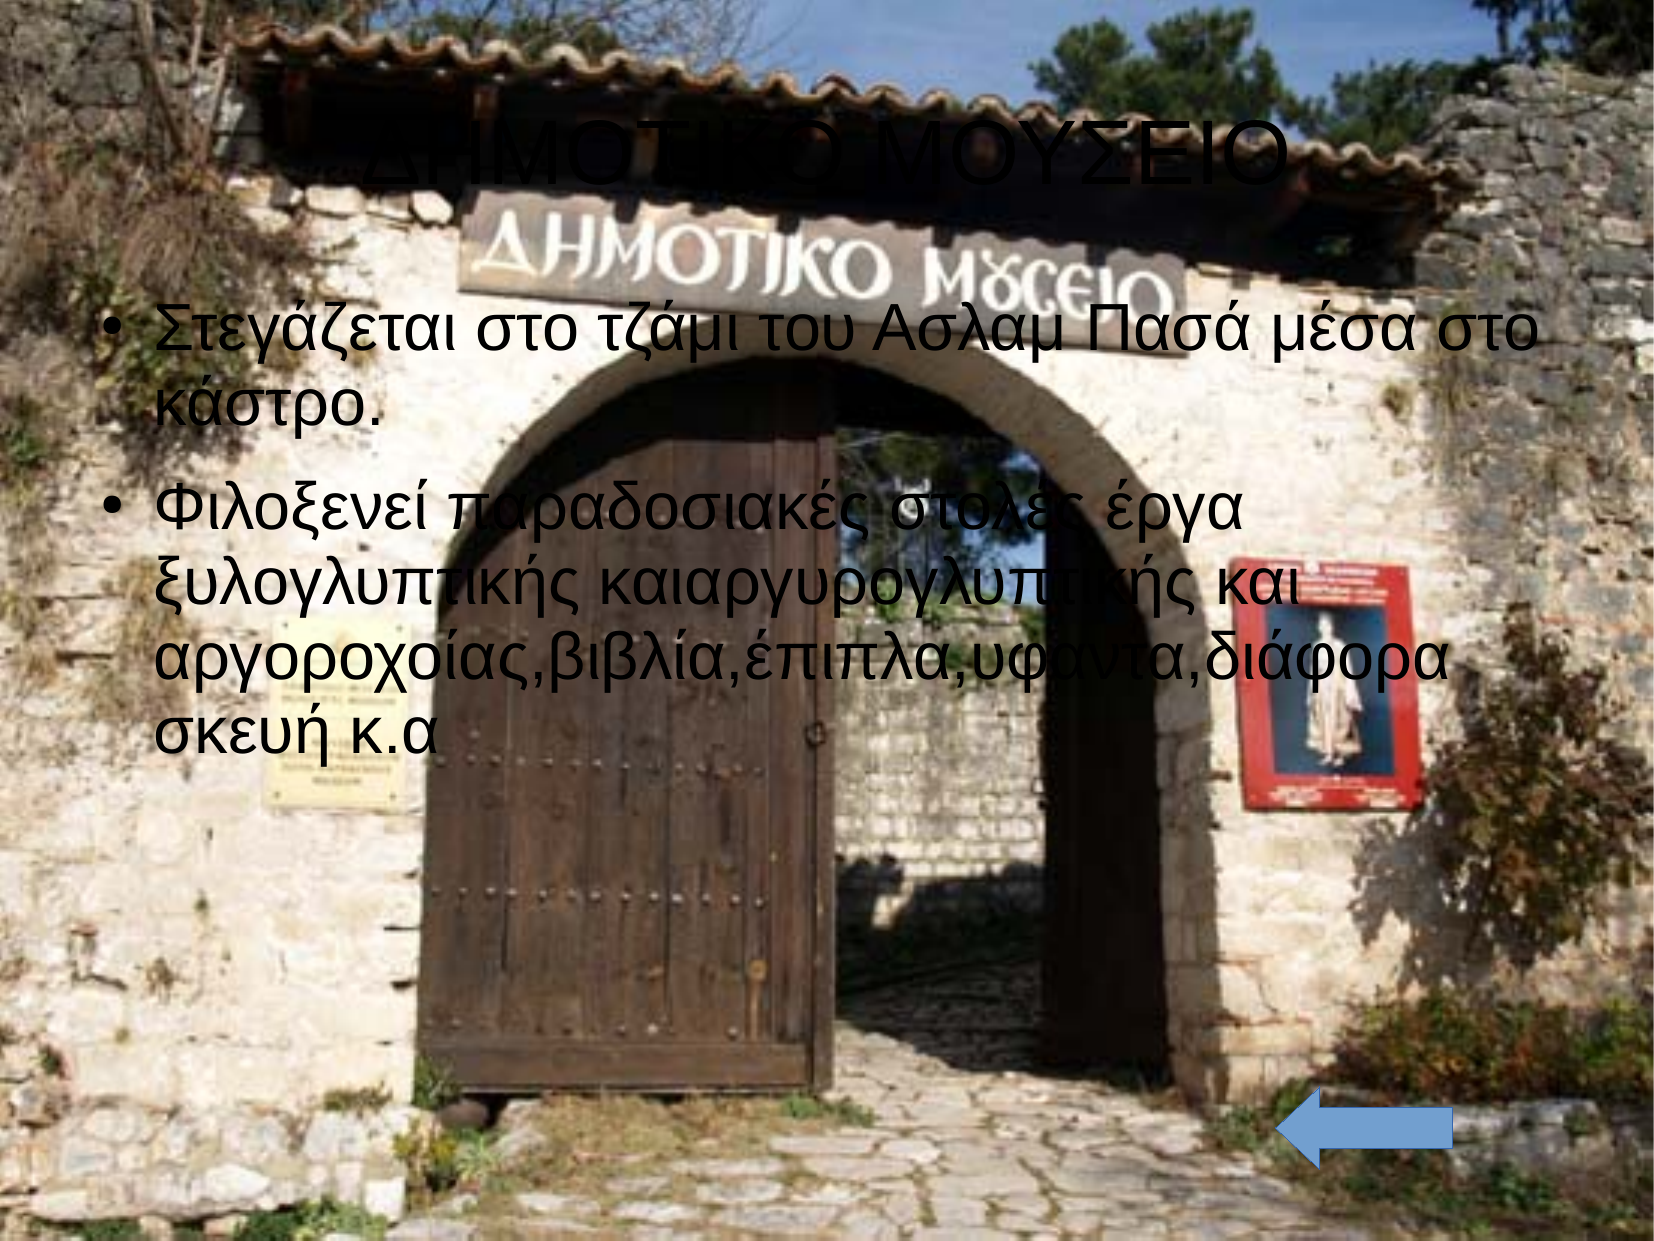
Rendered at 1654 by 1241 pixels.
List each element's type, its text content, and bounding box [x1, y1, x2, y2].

title ΔΗΜΟΤΙΚΟ ΜΟΥΣΕΙΟ [82, 49, 1571, 257]
list Στεγάζεται στο τζάμι του Ασλαμ Πασά μέσα στο κάστρο. Φιλοξενεί παραδοσιακές στολές έργα ξυλογλυπτικής καιαργυρογλυπτικής και αργοροχοίας,βιβλία,έπιπλα,υφαντα,διάφορα σκευή κ.α [82, 290, 1571, 1010]
text_box [1275, 1086, 1453, 1170]
picture [0, 0, 1654, 1241]
